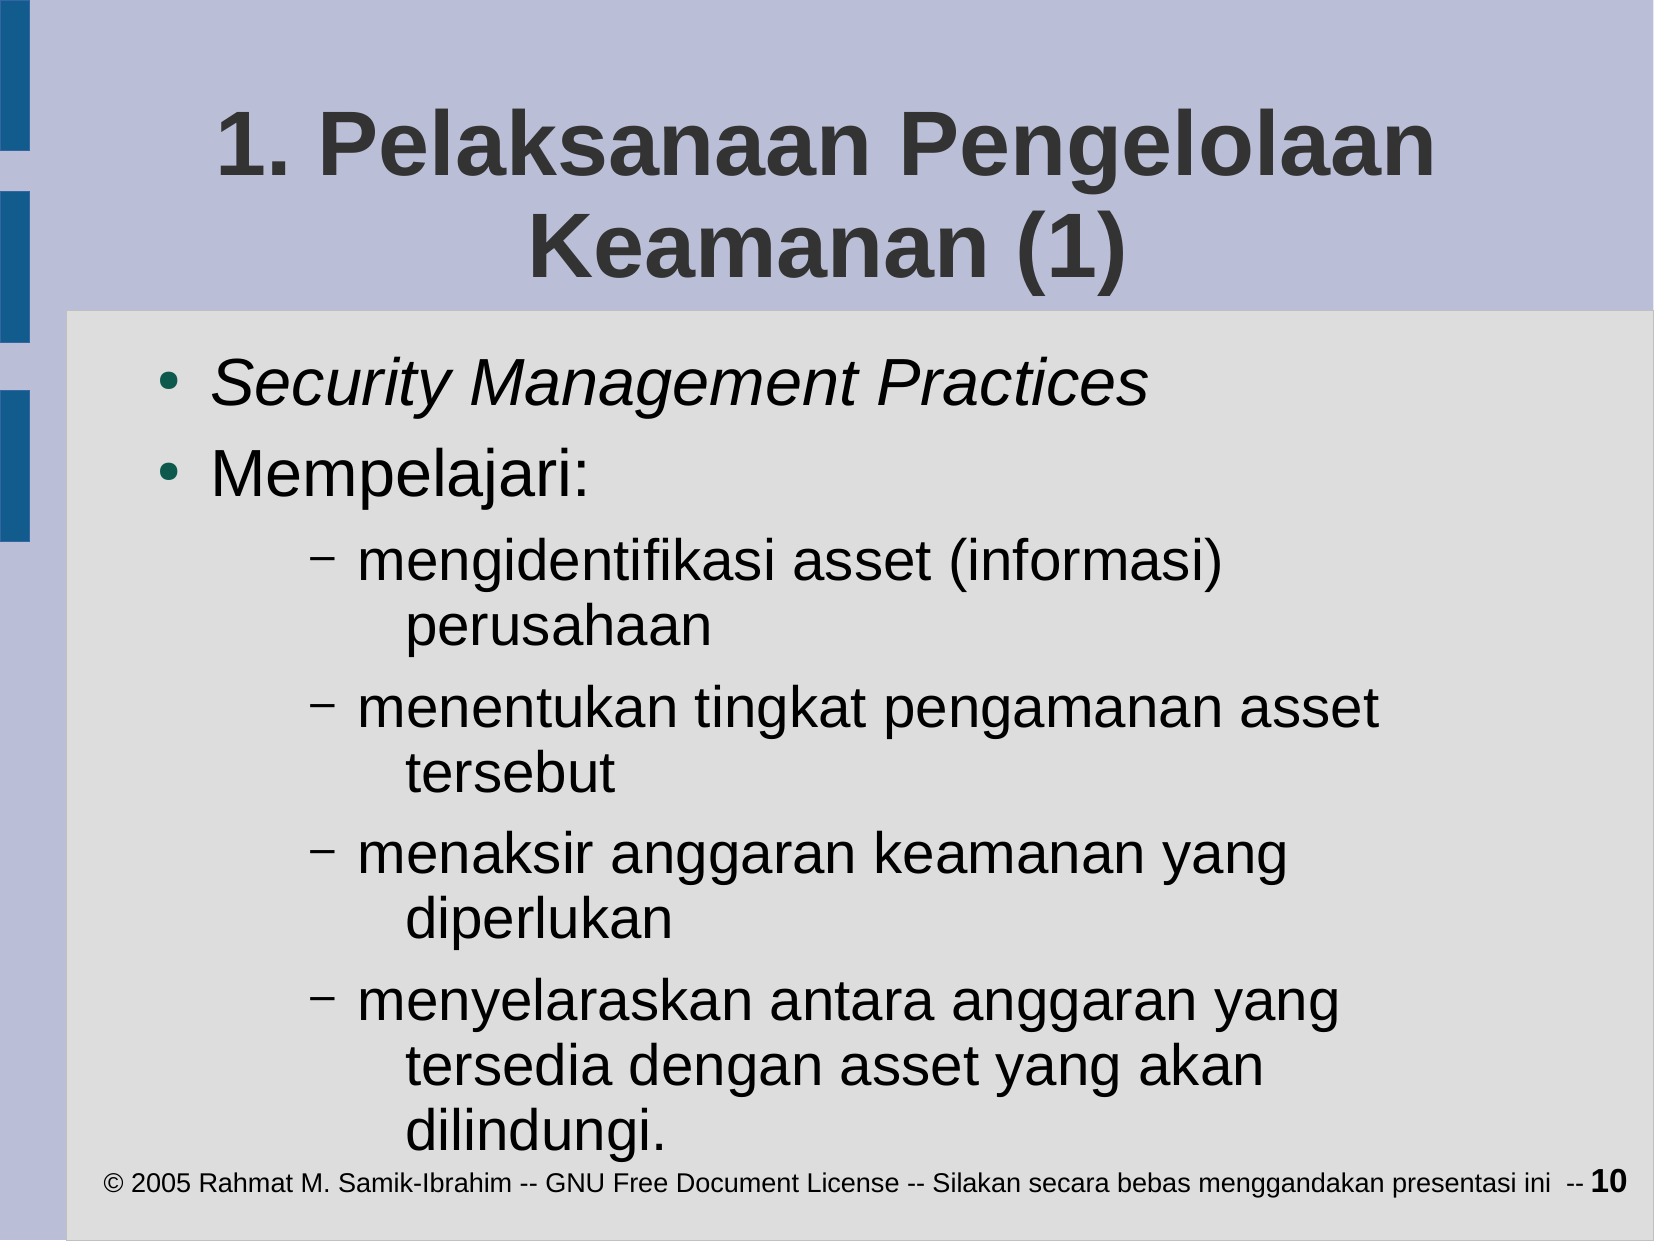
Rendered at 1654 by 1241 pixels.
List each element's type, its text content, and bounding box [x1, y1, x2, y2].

list Security Management Practices Mempelajari: mengidentifikasi asset (informasi) perusahaan menentukan tingkat pengamanan asset tersebut menaksir anggaran keamanan yang diperlukan menyelaraskan antara anggaran yang tersedia dengan asset yang akan dilindungi. [121, 344, 1534, 1127]
title 1. Pelaksanaan Pengelolaan Keamanan (1) [121, 91, 1534, 299]
